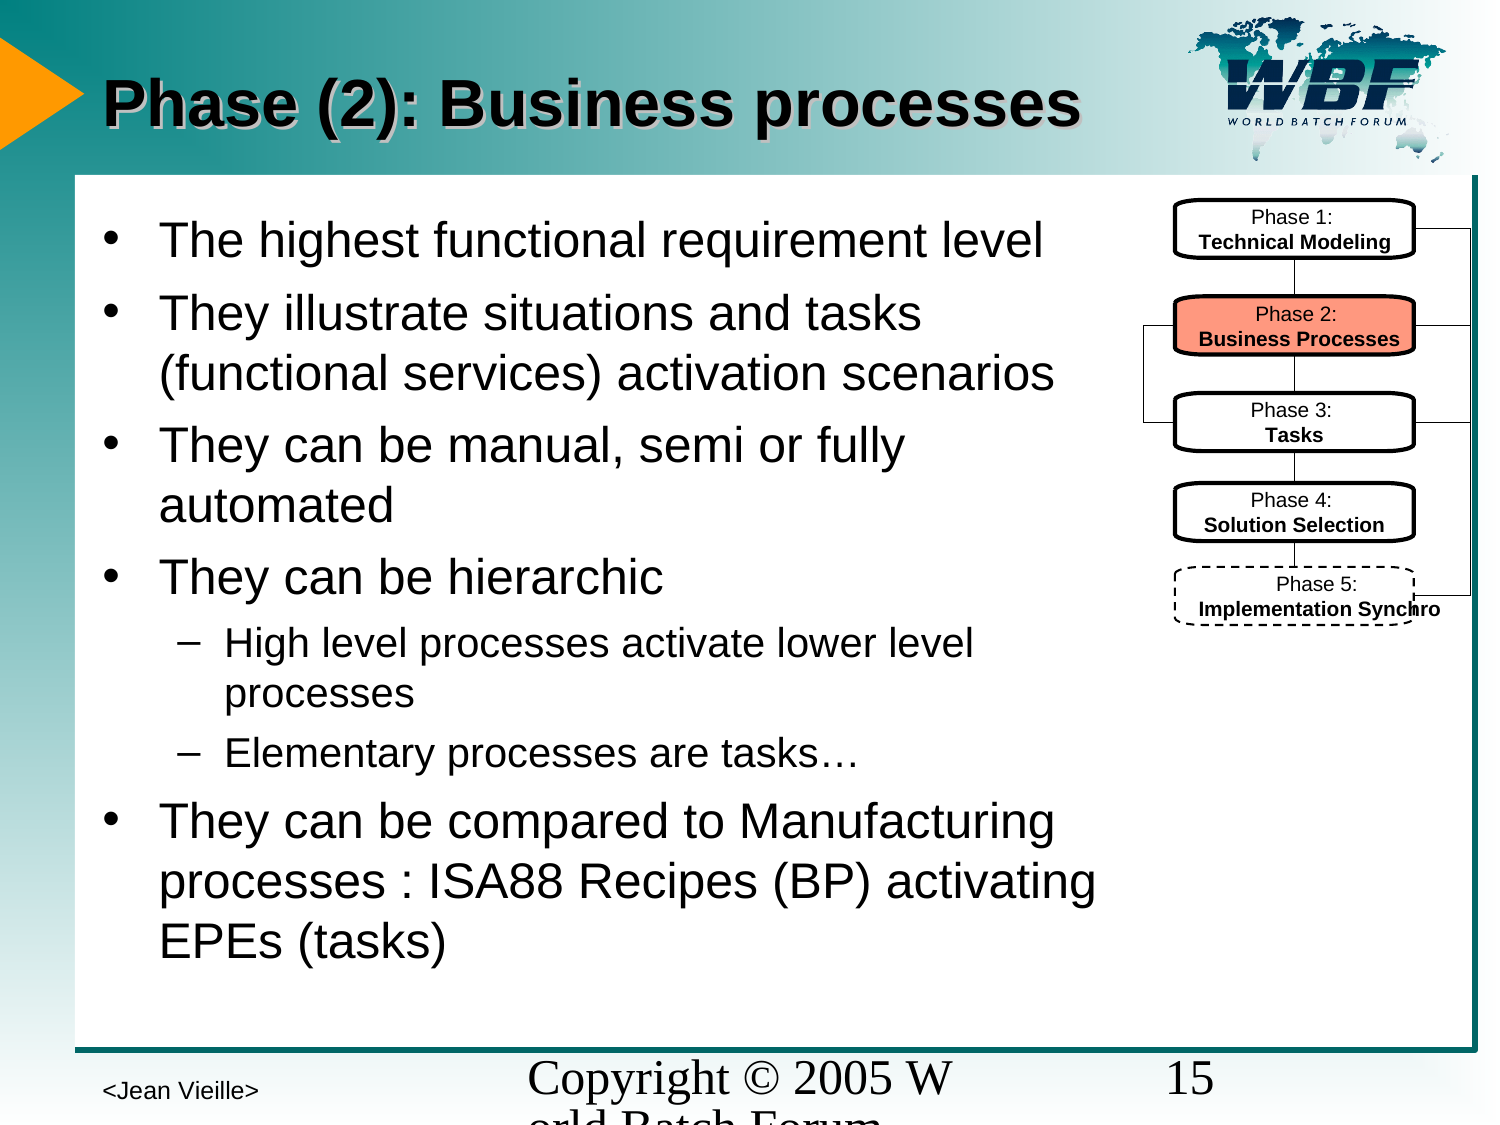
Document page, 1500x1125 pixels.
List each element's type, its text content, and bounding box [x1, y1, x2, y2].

list The highest functional requirement level They illustrate situations and tasks (functional services) activation scenarios They can be manual, semi or fully automated They can be hierarchic High level processes activate lower level processes Elementary processes are tasks… They can be compared to Manufacturing processes : ISA88 Recipes (BP) activating EPEs (tasks) [87, 199, 1134, 1038]
text_box Phase 2: Business Processes [1174, 296, 1414, 355]
text_box Phase 5: Implementation Synchro [1174, 566, 1414, 625]
title Phase (2): Business processes [87, 37, 1188, 163]
picture [0, 0, 1500, 1125]
text_box Phase 3: Tasks [1174, 392, 1414, 452]
text_box Phase 1: Technical Modeling [1174, 199, 1414, 258]
text_box Phase 4: Solution Selection [1174, 483, 1414, 542]
picture [630, 1113, 643, 1125]
